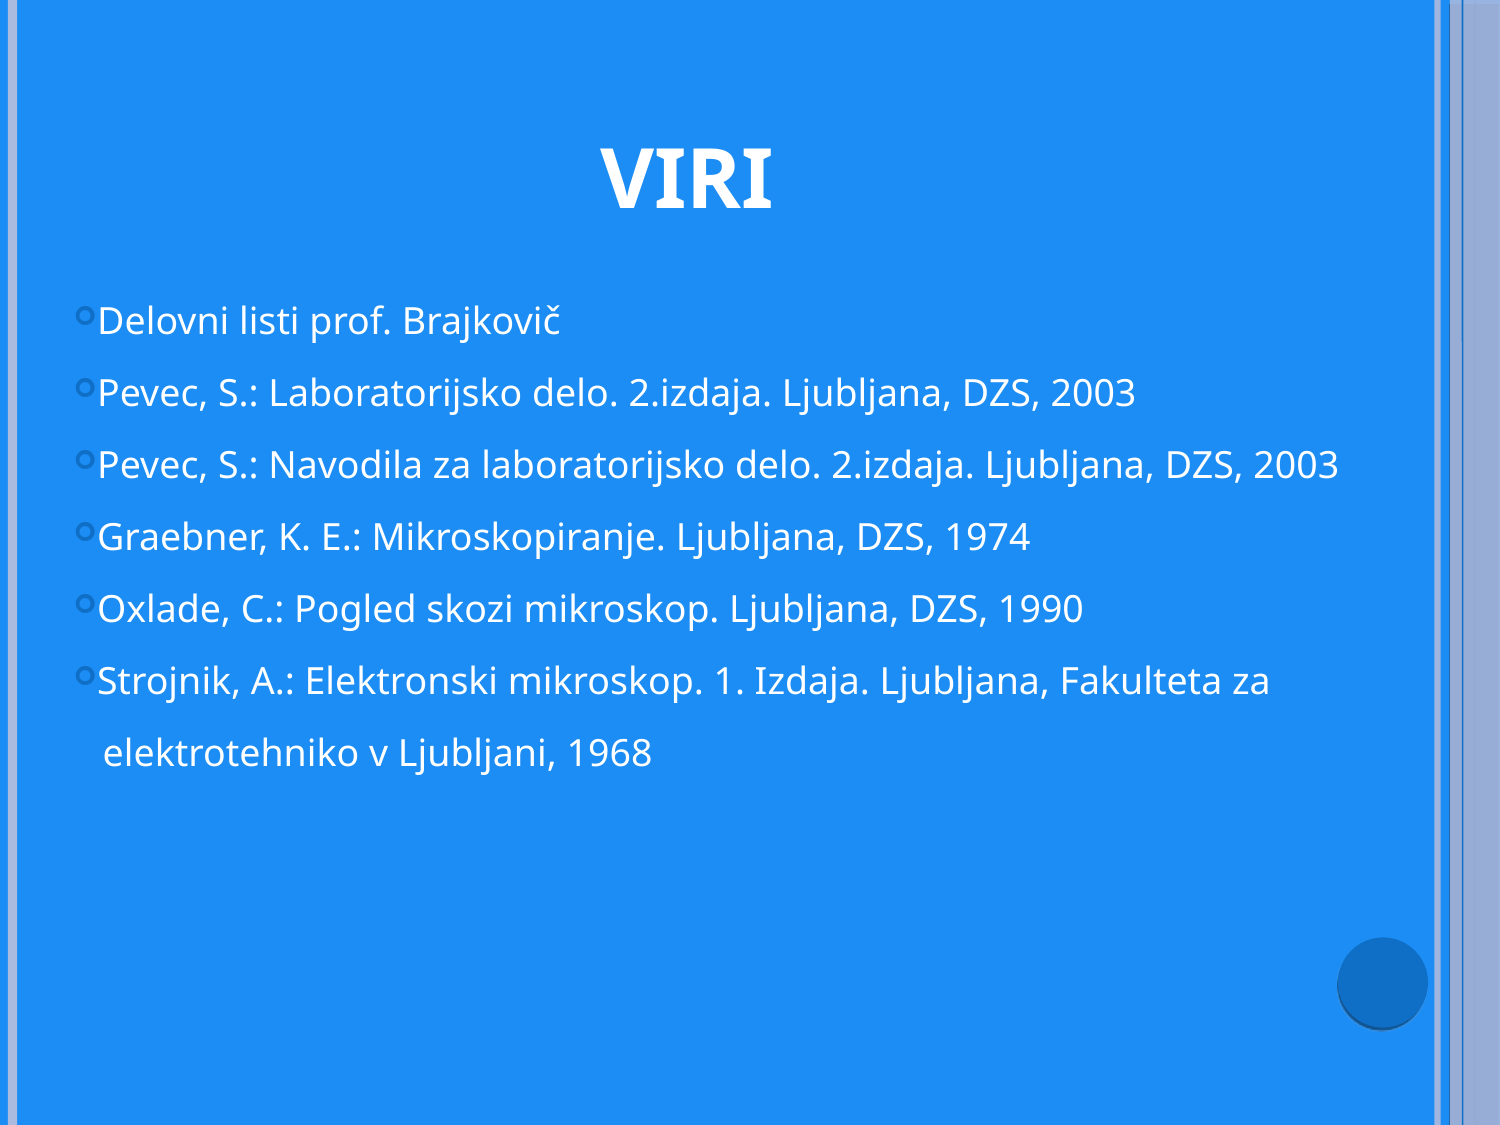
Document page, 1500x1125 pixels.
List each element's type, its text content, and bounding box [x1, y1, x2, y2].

list Delovni listi prof. Brajkovič Pevec, S.: Laboratorijsko delo. 2.izdaja. Ljubljana, DZS, 2003 Pevec, S.: Navodila za laboratorijsko delo. 2.izdaja. Ljubljana, DZS, 2003 Graebner, K. E.: Mikroskopiranje. Ljubljana, DZS, 1974 Oxlade, C.: Pogled skozi mikroskop. Ljubljana, DZS, 1990 Strojnik, A.: Elektronski mikroskop. 1. Izdaja. Ljubljana, Fakulteta za elektrotehniko v Ljubljani, 1968 [58, 262, 1395, 1062]
title VIRI [75, 45, 1300, 233]
